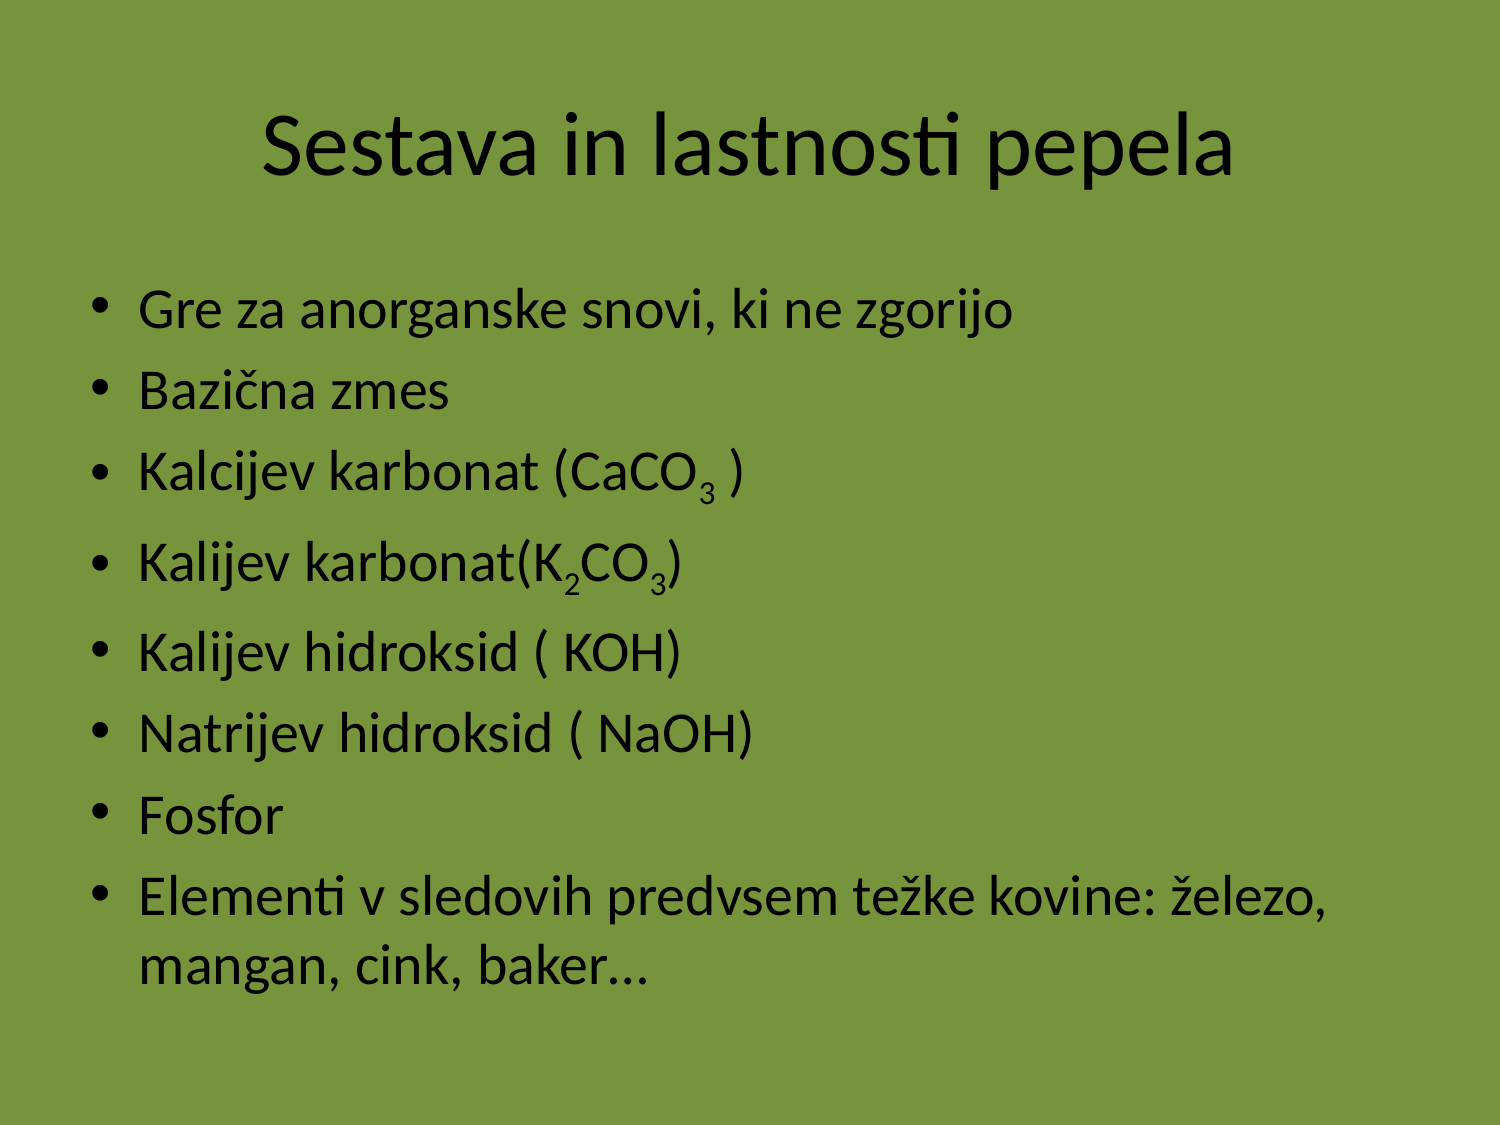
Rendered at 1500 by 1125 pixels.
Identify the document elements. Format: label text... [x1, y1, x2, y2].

title Sestava in lastnosti pepela [75, 45, 1425, 233]
list Gre za anorganske snovi, ki ne zgorijo Bazična zmes Kalcijev karbonat (CaCO3 ) Kalijev karbonat(K2CO3) Kalijev hidroksid ( KOH) Natrijev hidroksid ( NaOH) Fosfor Elementi v sledovih predvsem težke kovine: železo, mangan, cink, baker… [75, 262, 1425, 1005]
